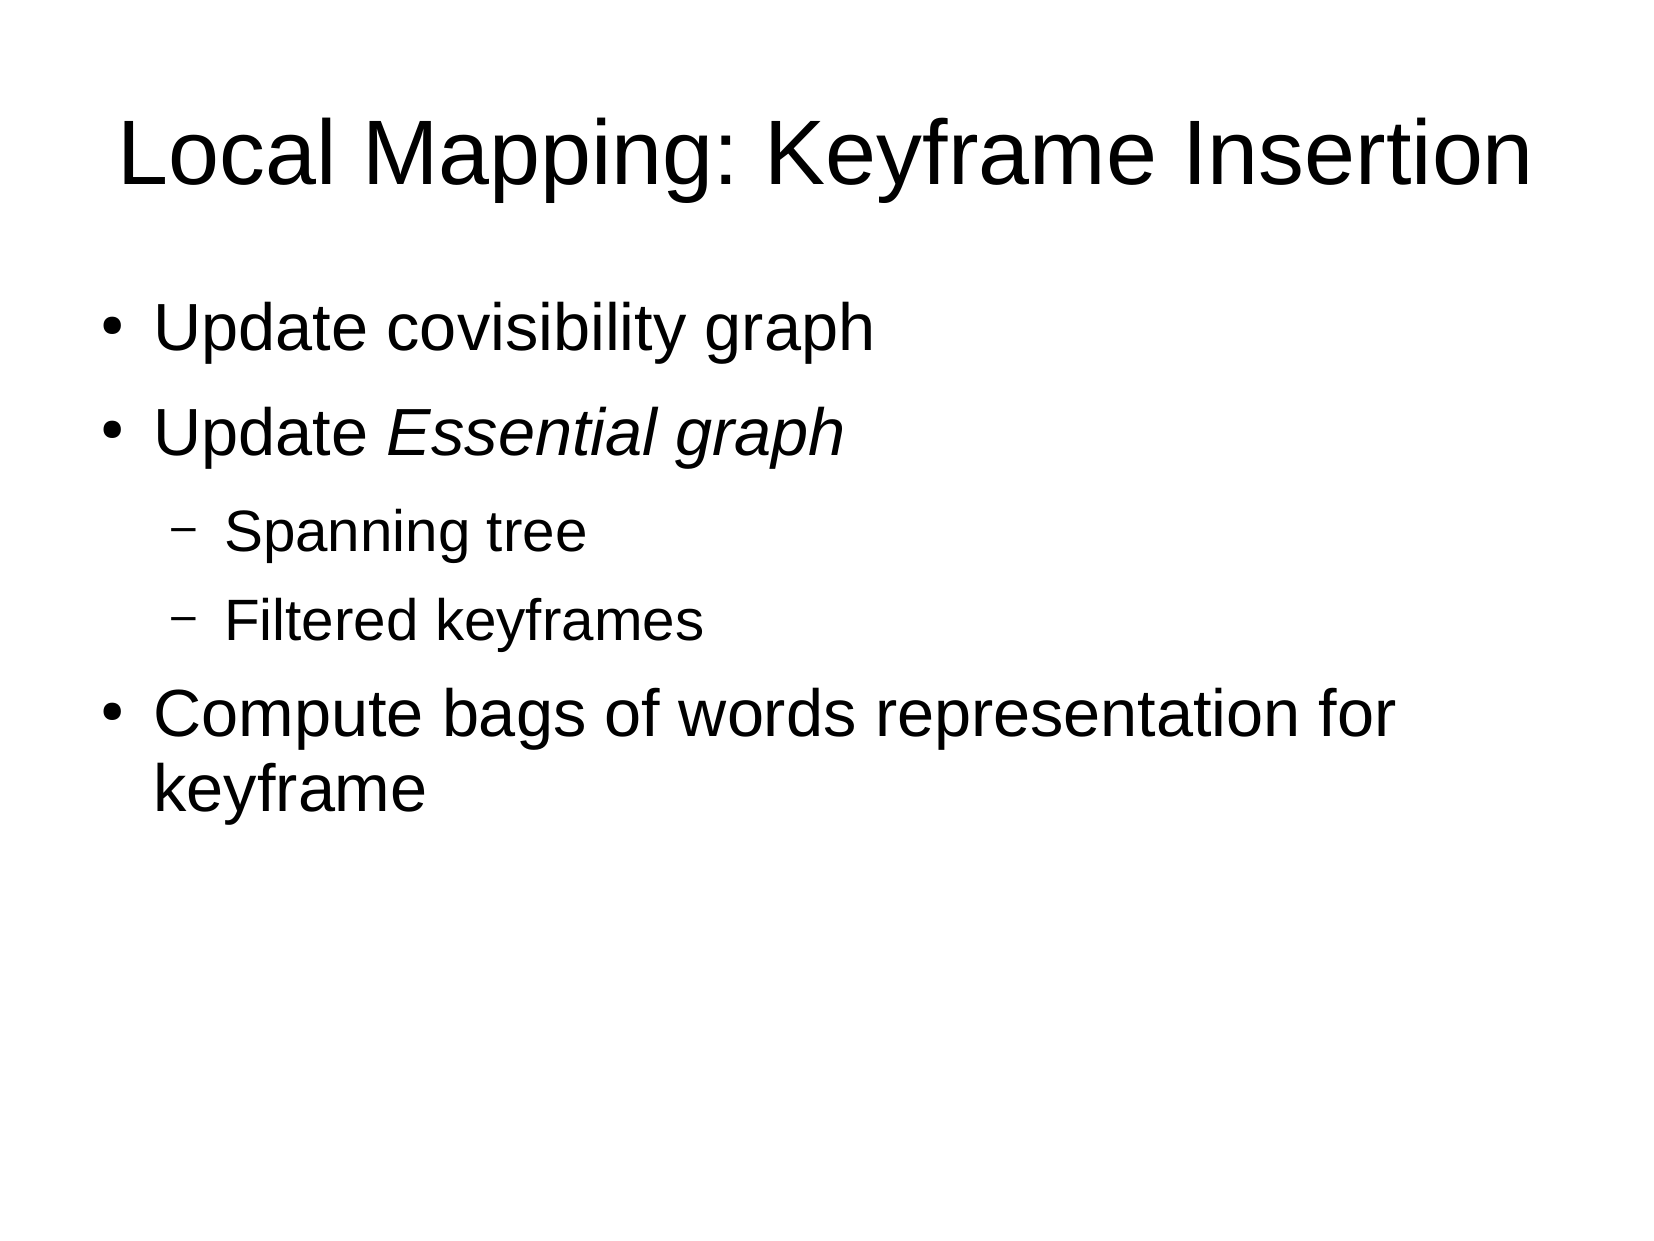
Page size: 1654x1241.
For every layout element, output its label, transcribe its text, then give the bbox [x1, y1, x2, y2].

title Local Mapping: Keyframe Insertion [82, 49, 1571, 257]
list Update covisibility graph Update Essential graph Spanning tree Filtered keyframes Compute bags of words representation for keyframe [82, 290, 1571, 1010]
